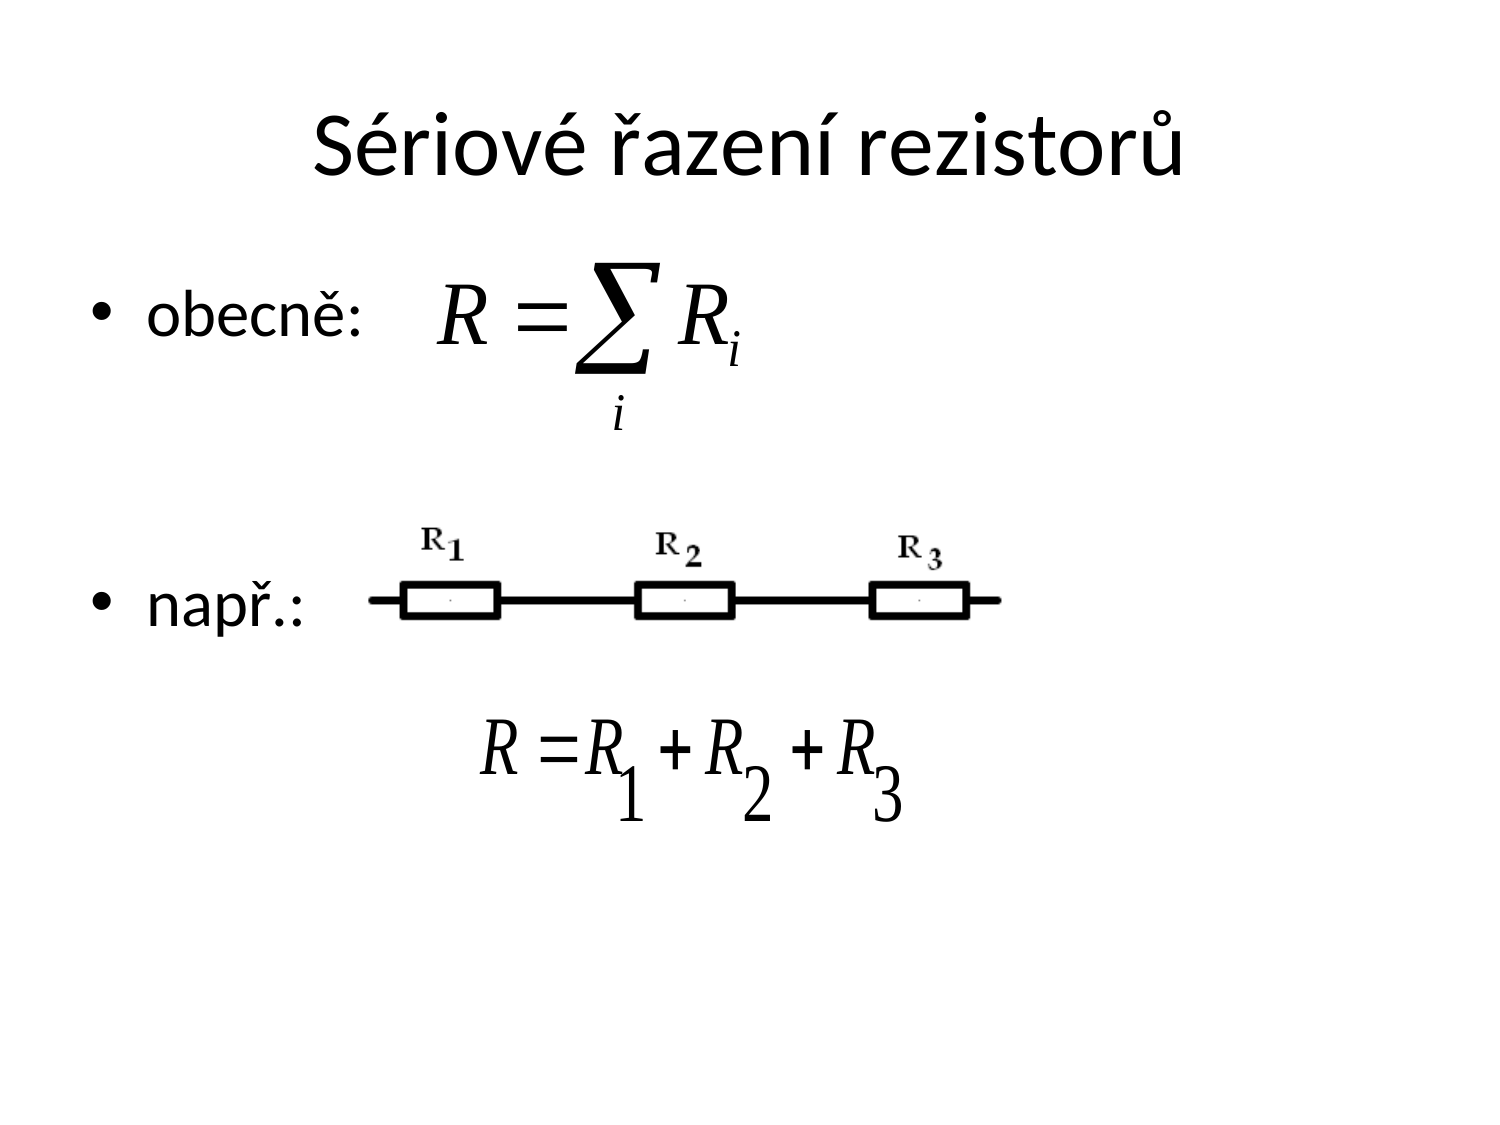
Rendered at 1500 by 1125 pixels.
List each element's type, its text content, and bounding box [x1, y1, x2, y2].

list obecně: např.: [75, 262, 1426, 1006]
chart [421, 246, 766, 451]
title Sériové řazení rezistorů [75, 45, 1426, 233]
picture [328, 492, 1047, 661]
chart [468, 691, 915, 844]
